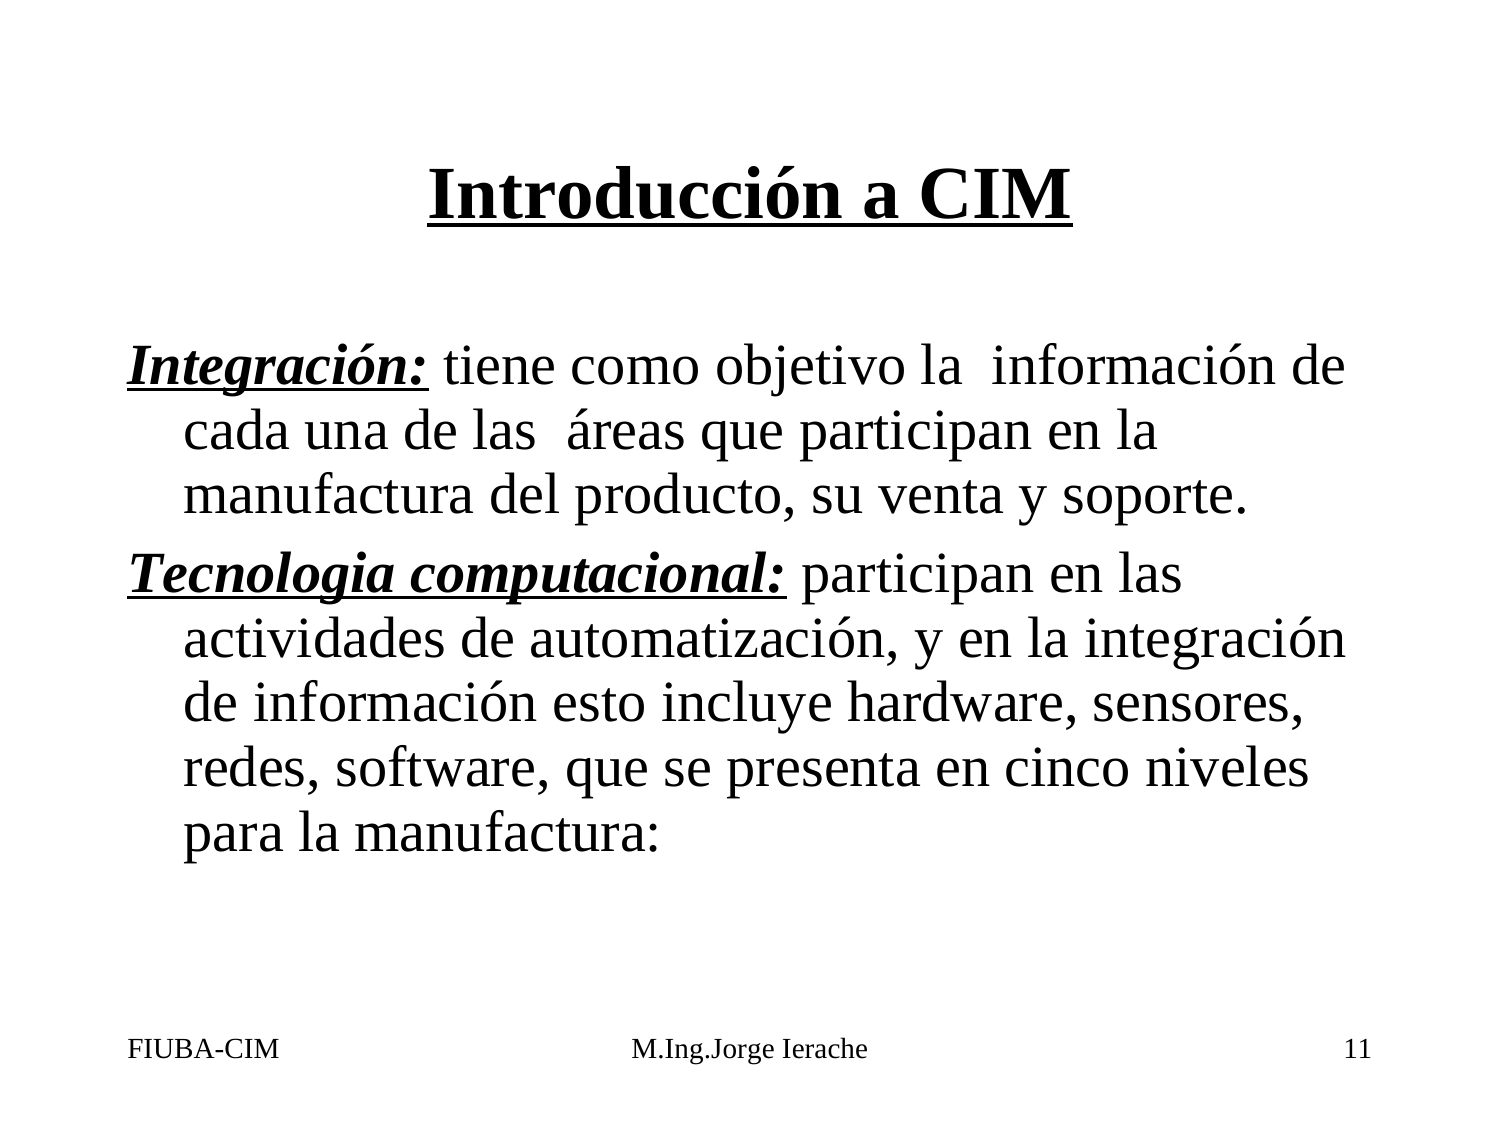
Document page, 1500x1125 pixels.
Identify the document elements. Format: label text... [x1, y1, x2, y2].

title Introducción a CIM [112, 99, 1388, 288]
list Integración: tiene como objetivo la información de cada una de las áreas que participan en la manufactura del producto, su venta y soporte. Tecnologia computacional: participan en las actividades de automatización, y en la integración de información esto incluye hardware, sensores, redes, software, que se presenta en cinco niveles para la manufactura: [112, 324, 1388, 1001]
